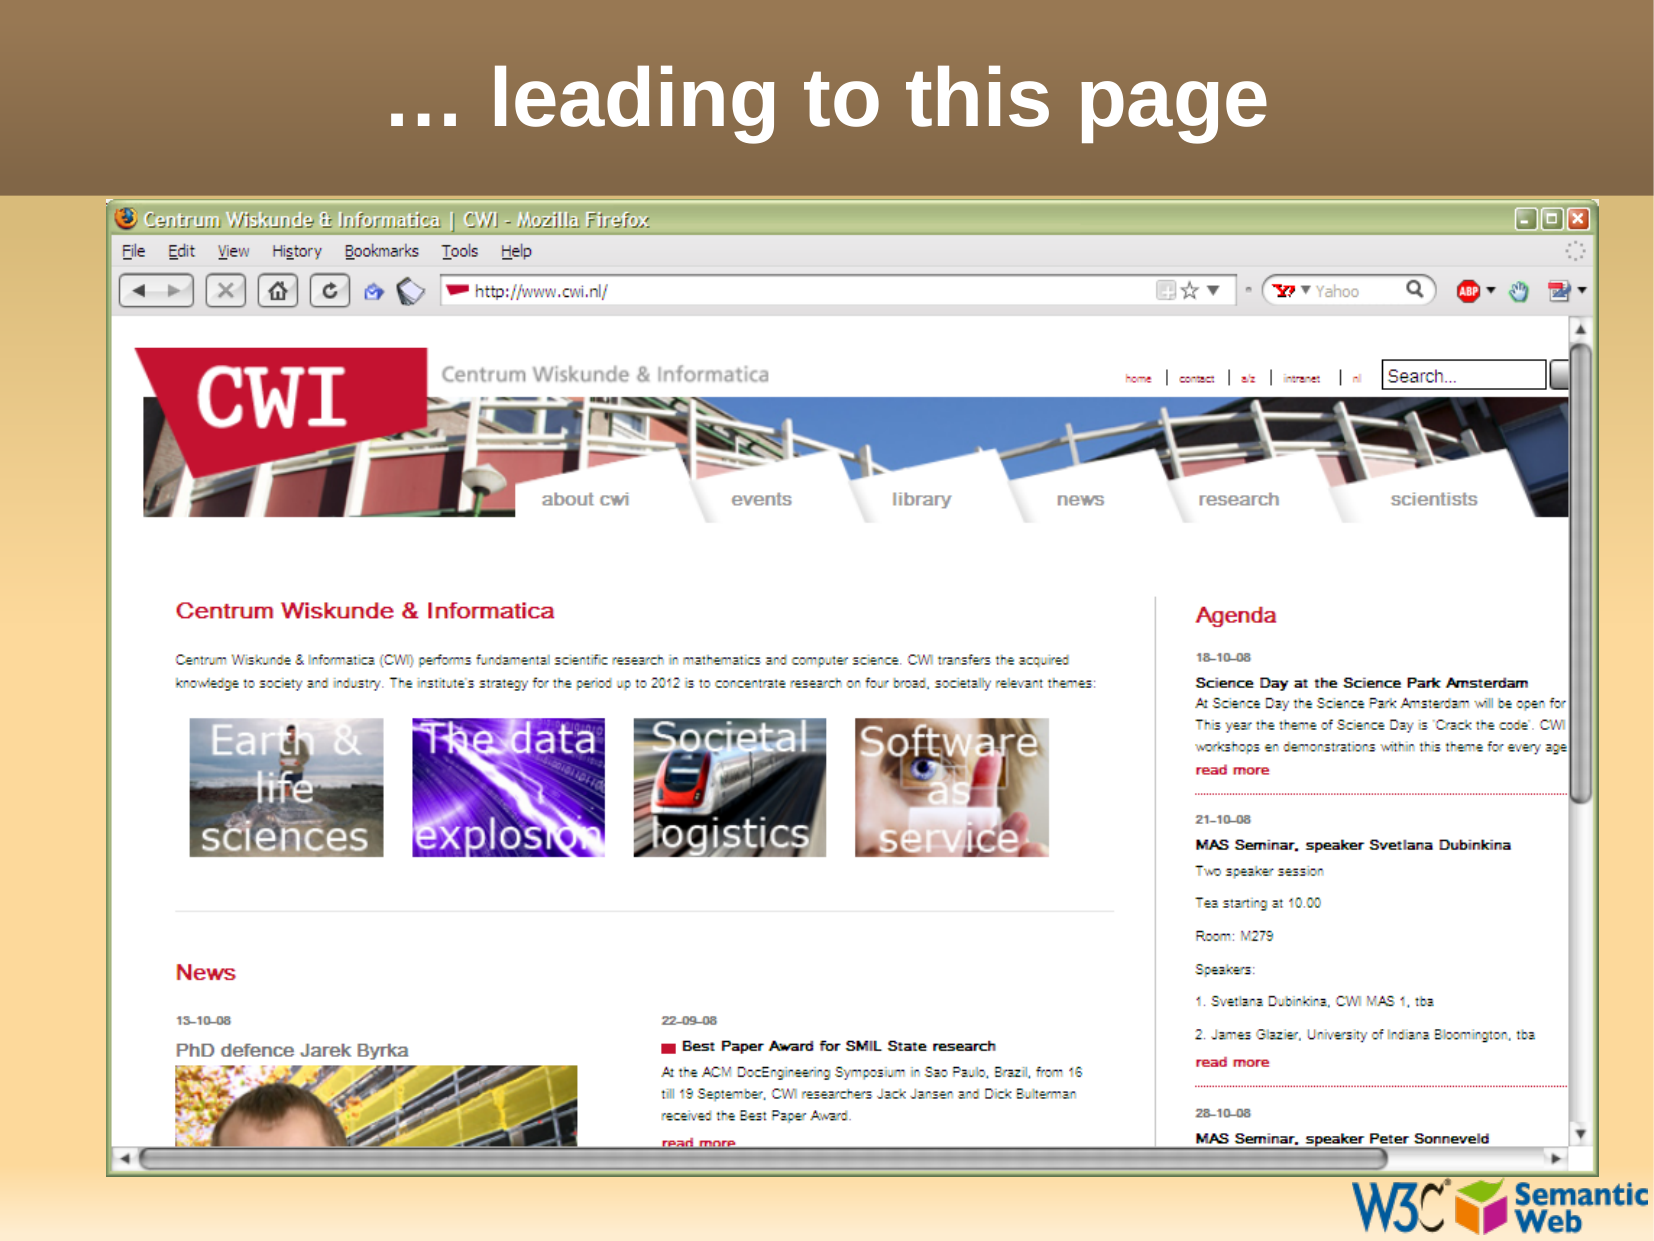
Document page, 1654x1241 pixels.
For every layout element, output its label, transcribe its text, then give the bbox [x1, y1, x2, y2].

title … leading to this page [0, 0, 1654, 196]
picture [0, 196, 1654, 1241]
